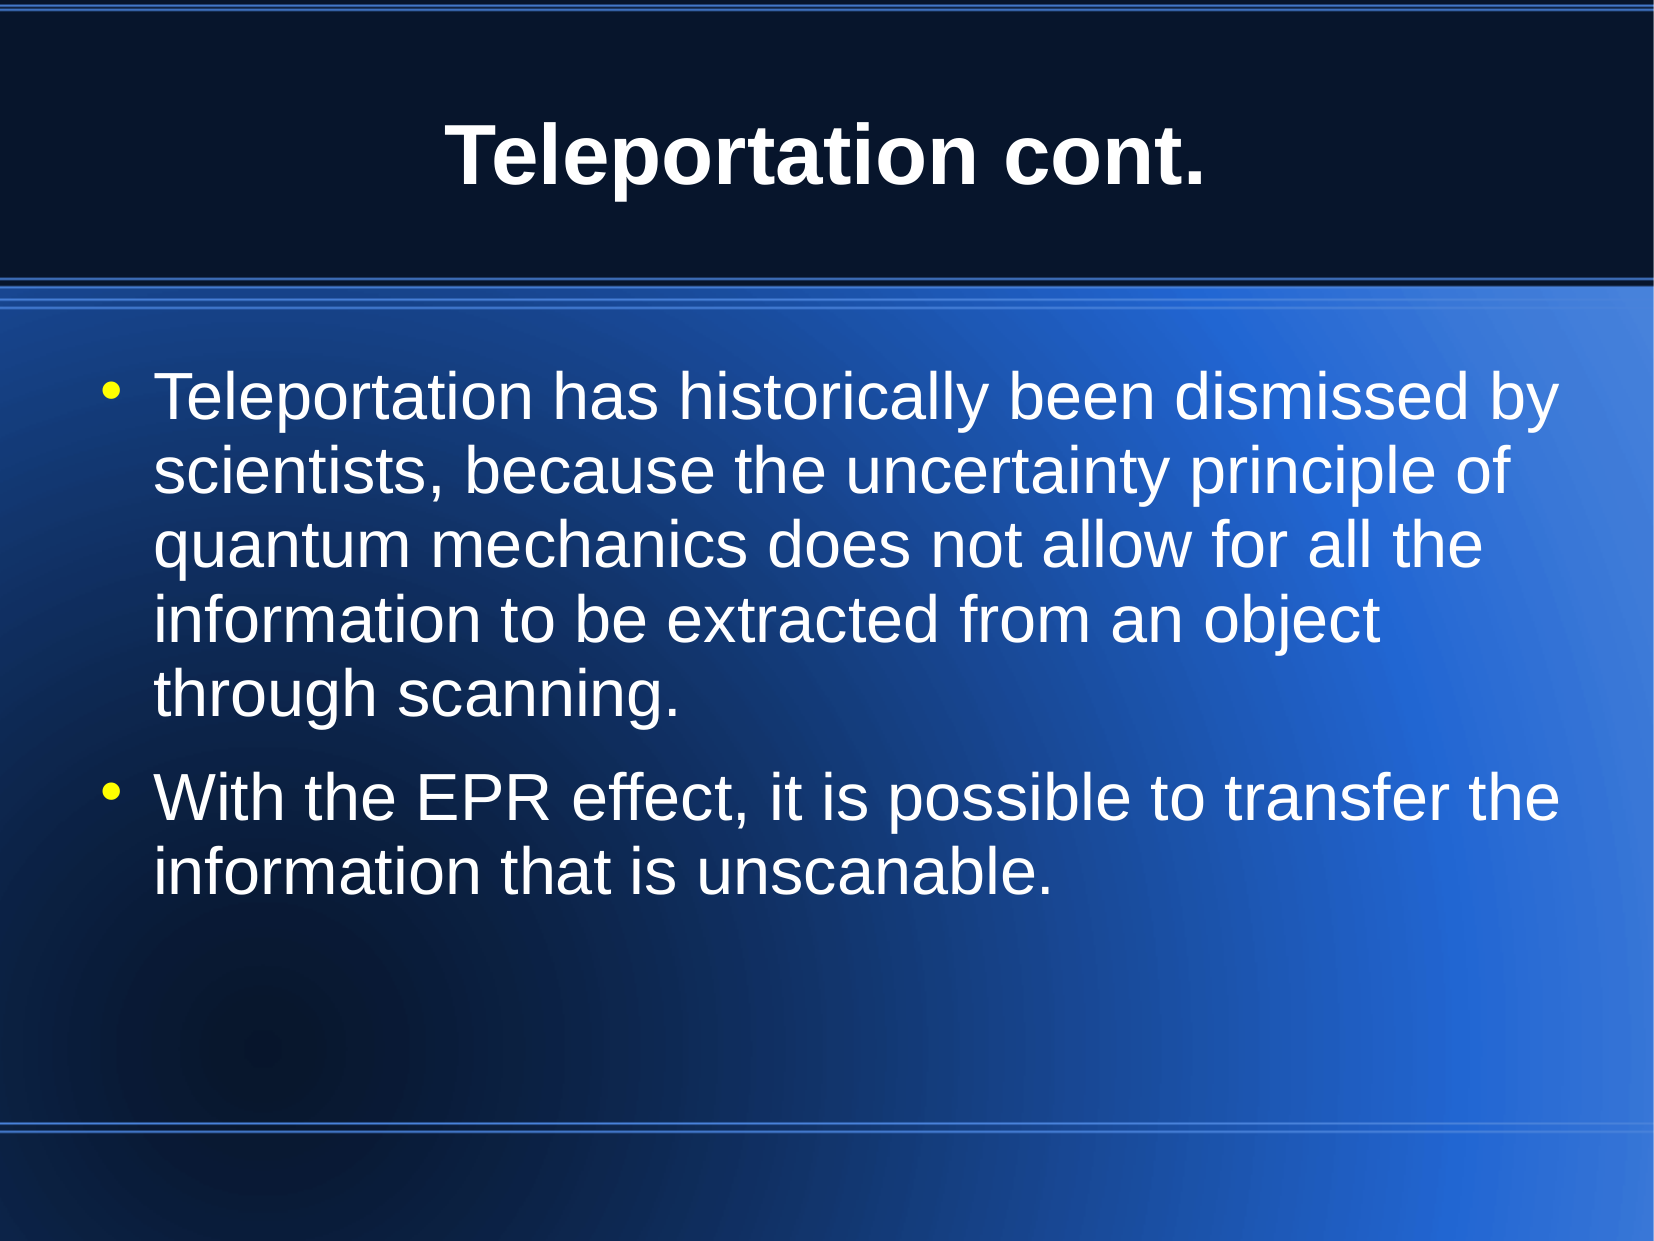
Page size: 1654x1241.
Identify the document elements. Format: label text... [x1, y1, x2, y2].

picture [0, 0, 1654, 1241]
title Teleportation cont. [82, 49, 1571, 257]
list Teleportation has historically been dismissed by scientists, because the uncertainty principle of quantum mechanics does not allow for all the information to be extracted from an object through scanning. With the EPR effect, it is possible to transfer the information that is unscanable. [82, 355, 1571, 1058]
